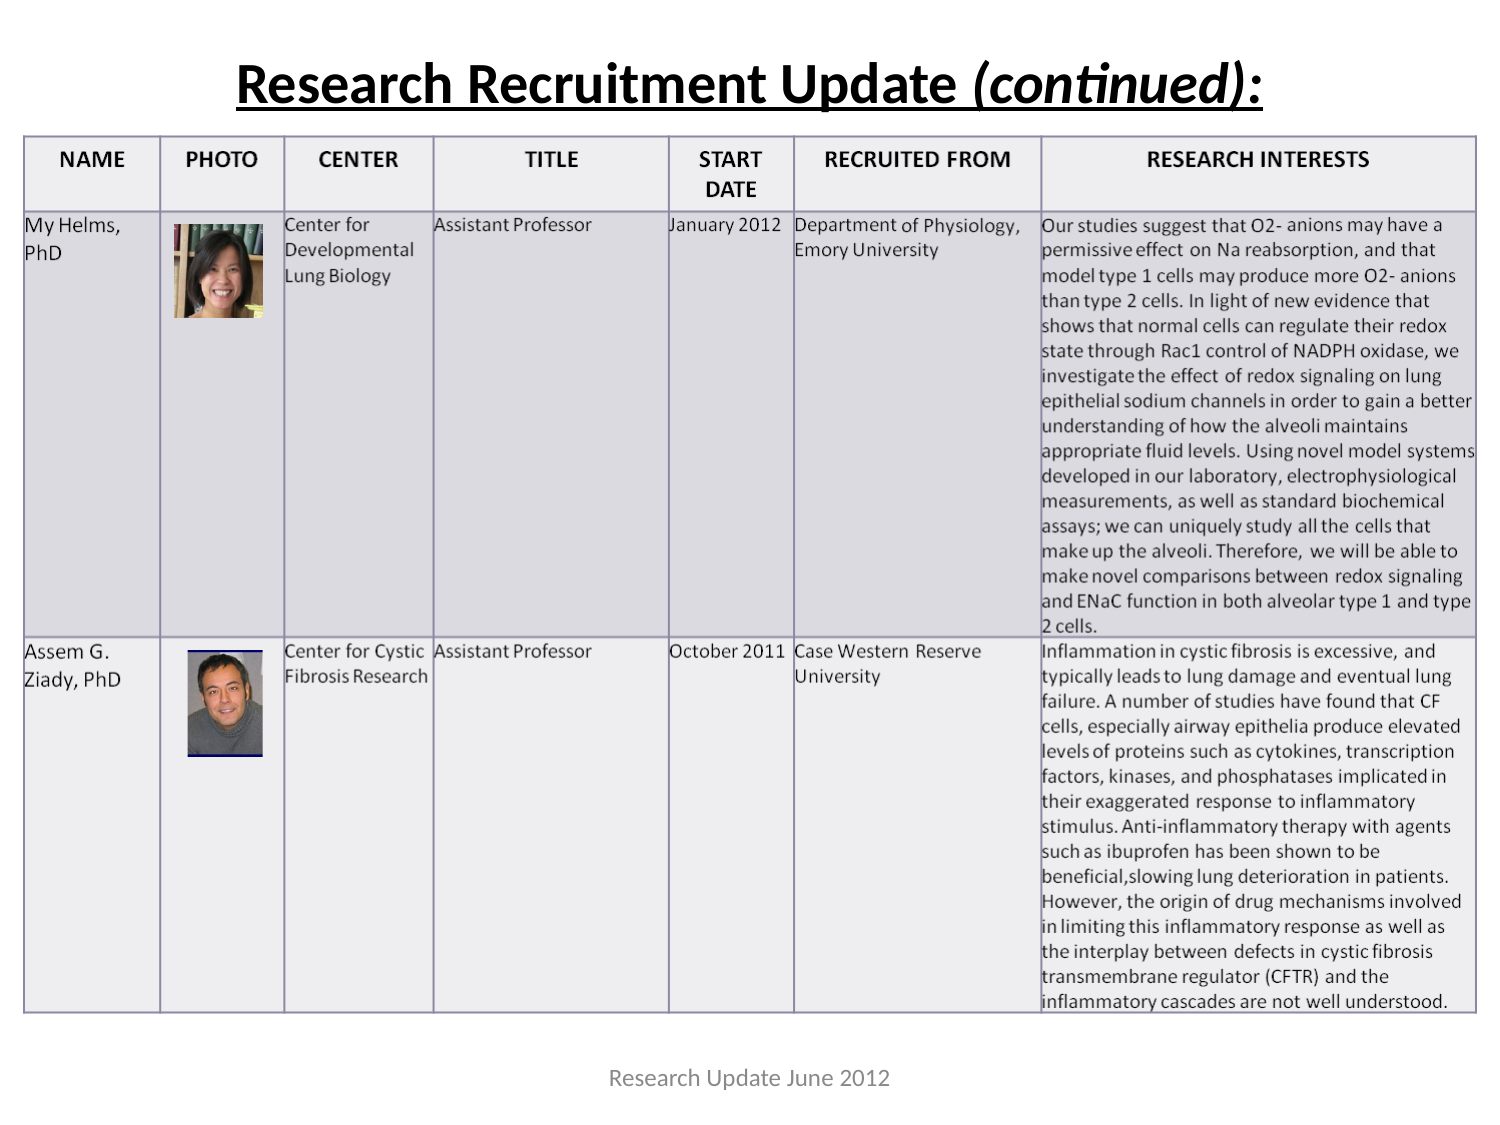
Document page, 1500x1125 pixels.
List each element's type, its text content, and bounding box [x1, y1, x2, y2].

picture [12, 126, 1488, 1026]
text_box Research Recruitment Update (continued): [50, 37, 1463, 126]
text_box Research Update June 2012 [512, 1050, 988, 1103]
